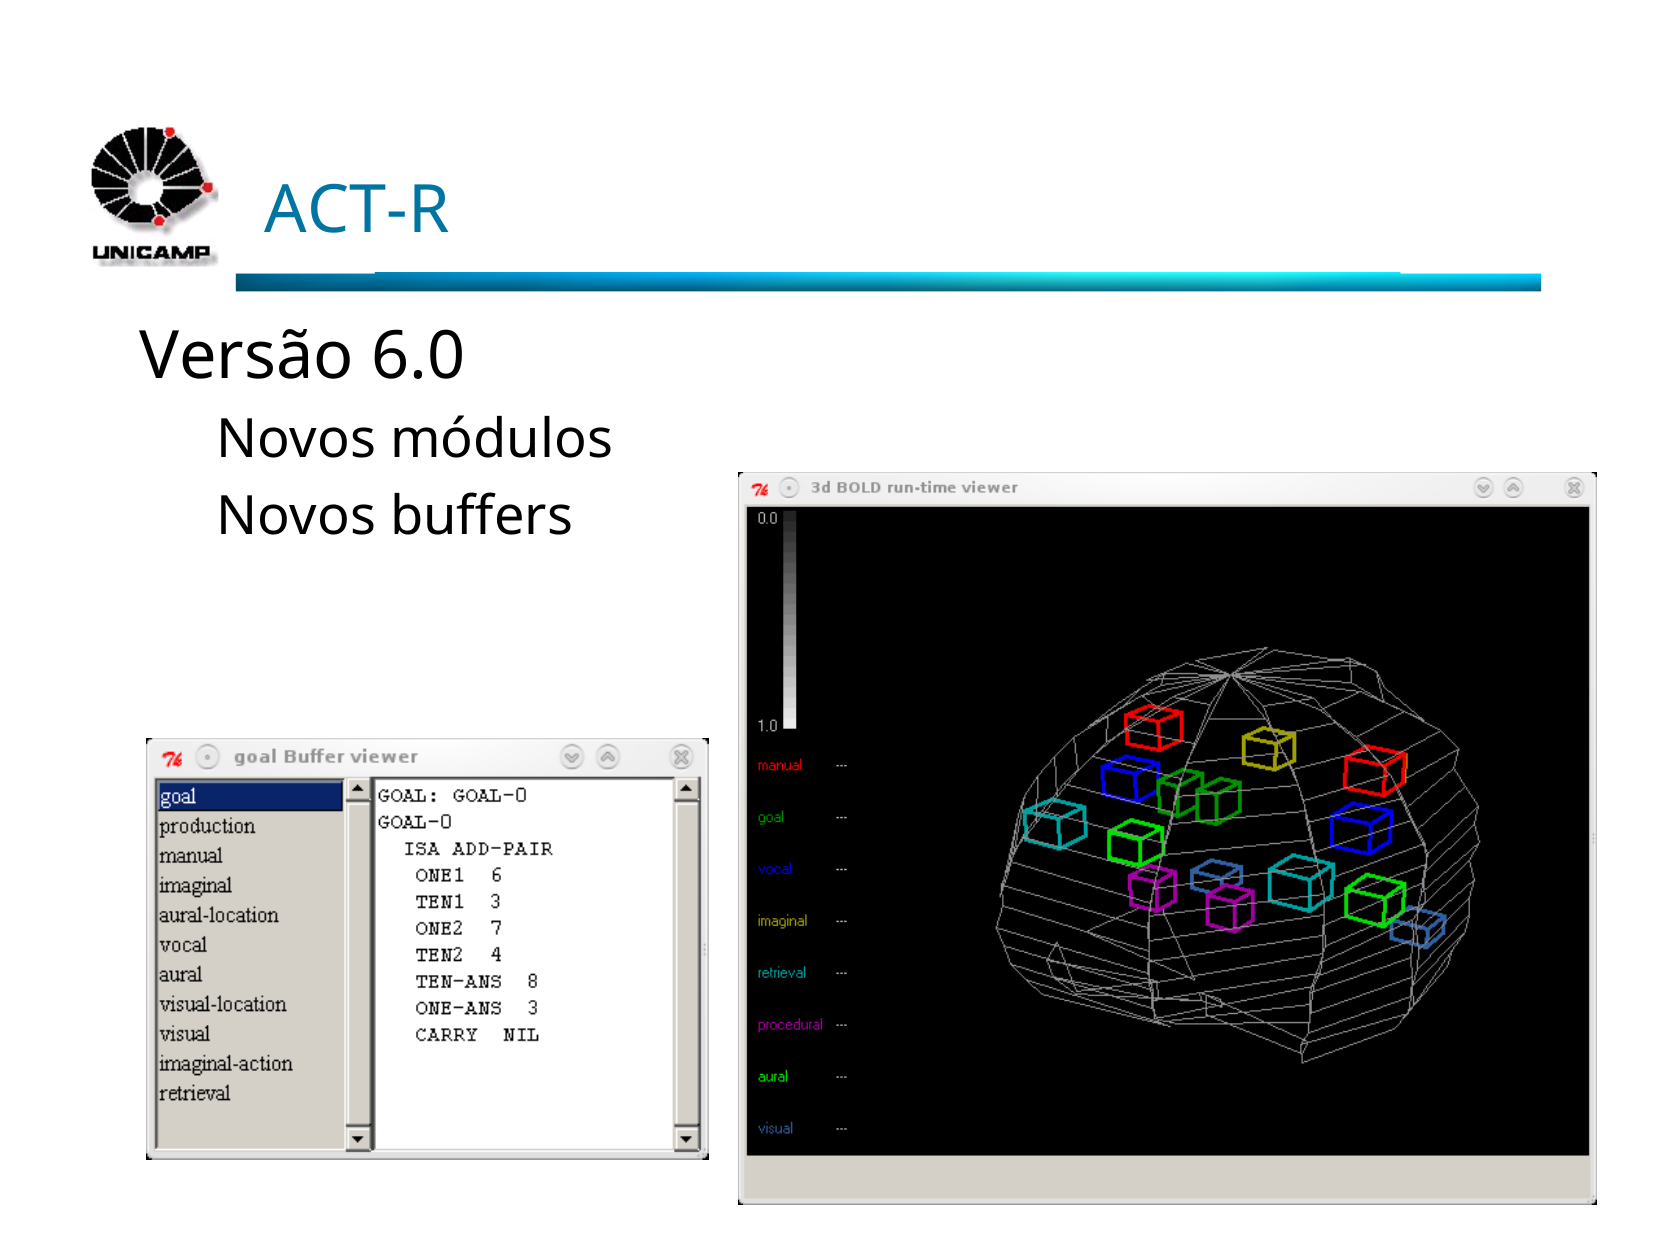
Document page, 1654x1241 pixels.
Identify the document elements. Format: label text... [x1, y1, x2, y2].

list Versão 6.0 Novos módulos Novos buffers [121, 309, 1534, 1167]
picture [738, 472, 1597, 1205]
picture [125, 272, 1654, 295]
picture [146, 738, 709, 1161]
title ACT-R [264, 57, 1534, 250]
